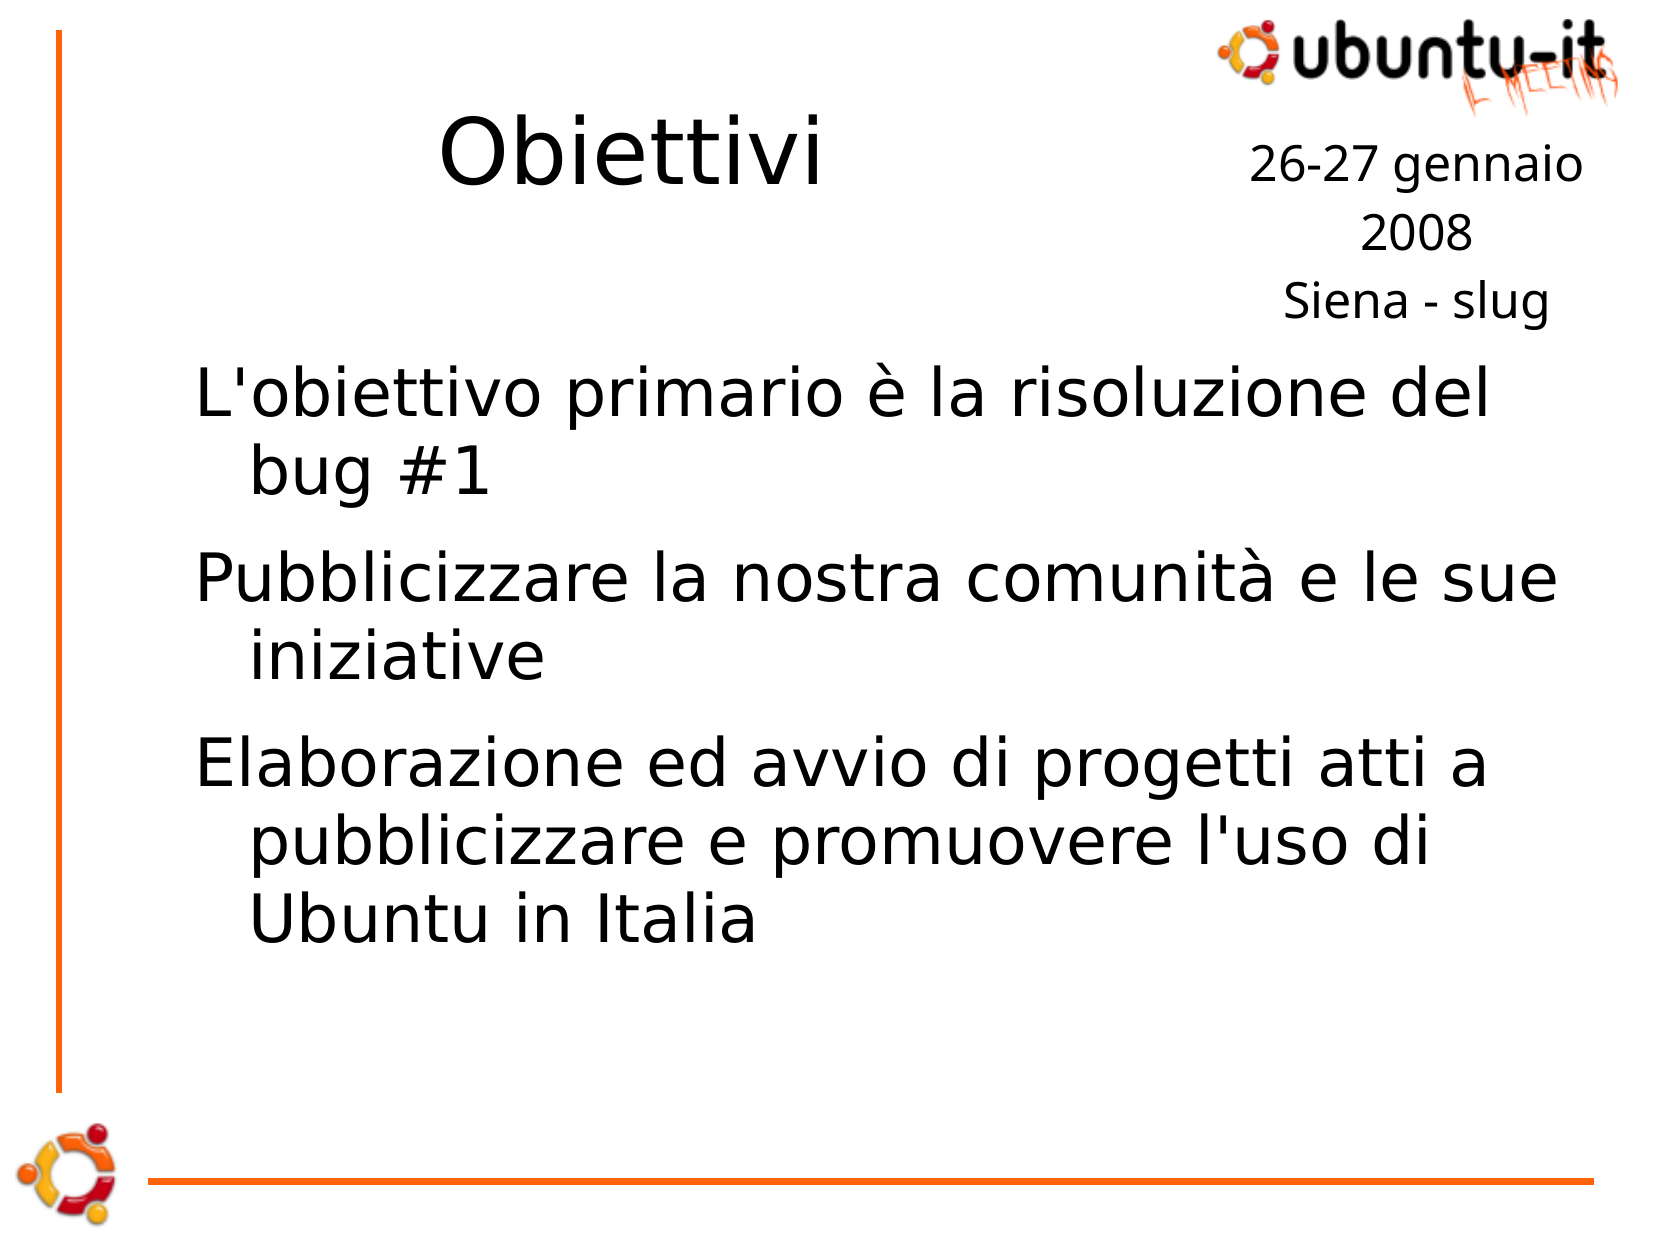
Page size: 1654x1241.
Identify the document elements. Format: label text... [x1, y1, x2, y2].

picture [1210, 19, 1628, 119]
title Obiettivi [82, 56, 1182, 250]
list L'obiettivo primario è la risoluzione del bug #1 Pubblicizzare la nostra comunità e le sue iniziative Elaborazione ed avvio di progetti atti a pubblicizzare e promuovere l'uso di Ubuntu in Italia [177, 354, 1571, 1034]
picture [14, 1122, 119, 1229]
